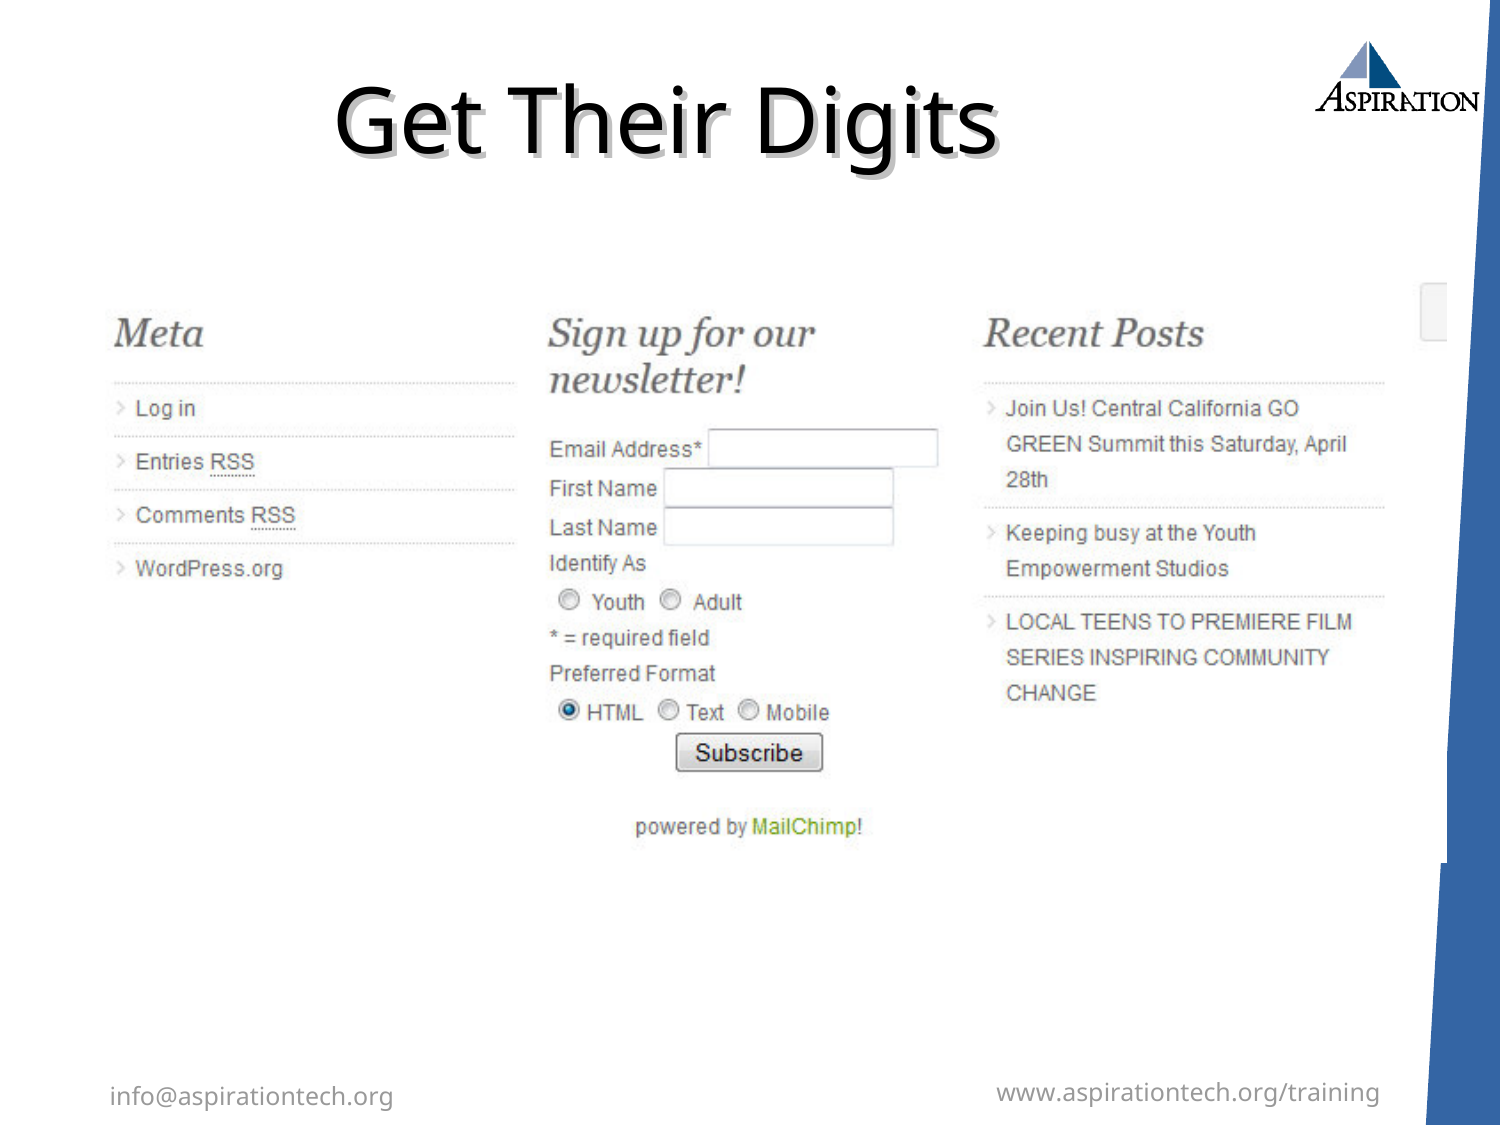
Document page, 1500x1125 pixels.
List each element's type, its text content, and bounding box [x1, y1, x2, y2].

title Get Their Digits [49, 19, 1284, 206]
picture [49, 267, 1447, 863]
picture [1315, 41, 1480, 120]
